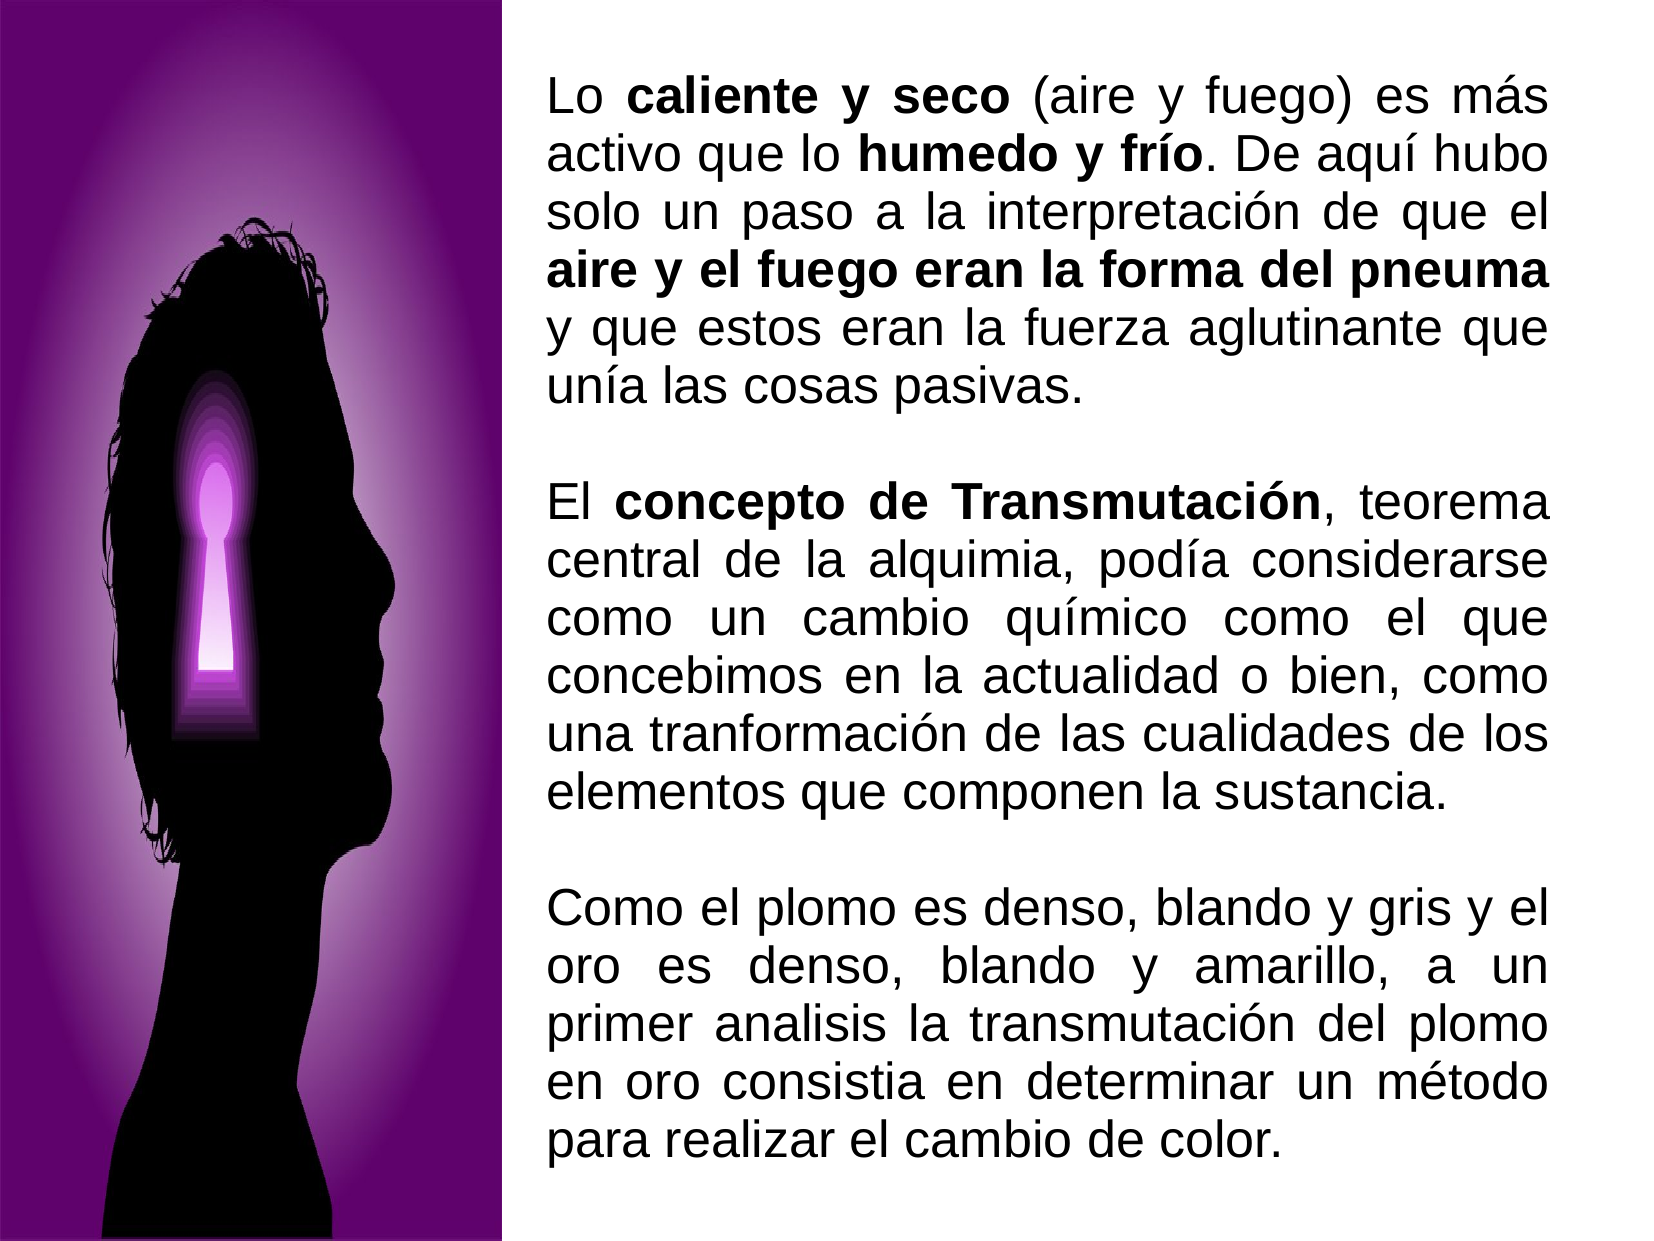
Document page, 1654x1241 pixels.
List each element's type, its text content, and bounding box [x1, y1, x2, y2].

text_box Lo caliente y seco (aire y fuego) es más activo que lo humedo y frío. De aquí hubo solo un paso a la interpretación de que el aire y el fuego eran la forma del pneuma y que estos eran la fuerza aglutinante que unía las cosas pasivas. El concepto de Transmutación, teorema central de la alquimia, podía considerarse como un cambio químico como el que concebimos en la actualidad o bien, como una tranformación de las cualidades de los elementos que componen la sustancia. Como el plomo es denso, blando y gris y el oro es denso, blando y amarillo, a un primer analisis la transmutación del plomo en oro consistia en determinar un método para realizar el cambio de color. [531, 59, 1565, 1198]
picture [0, 0, 502, 1241]
